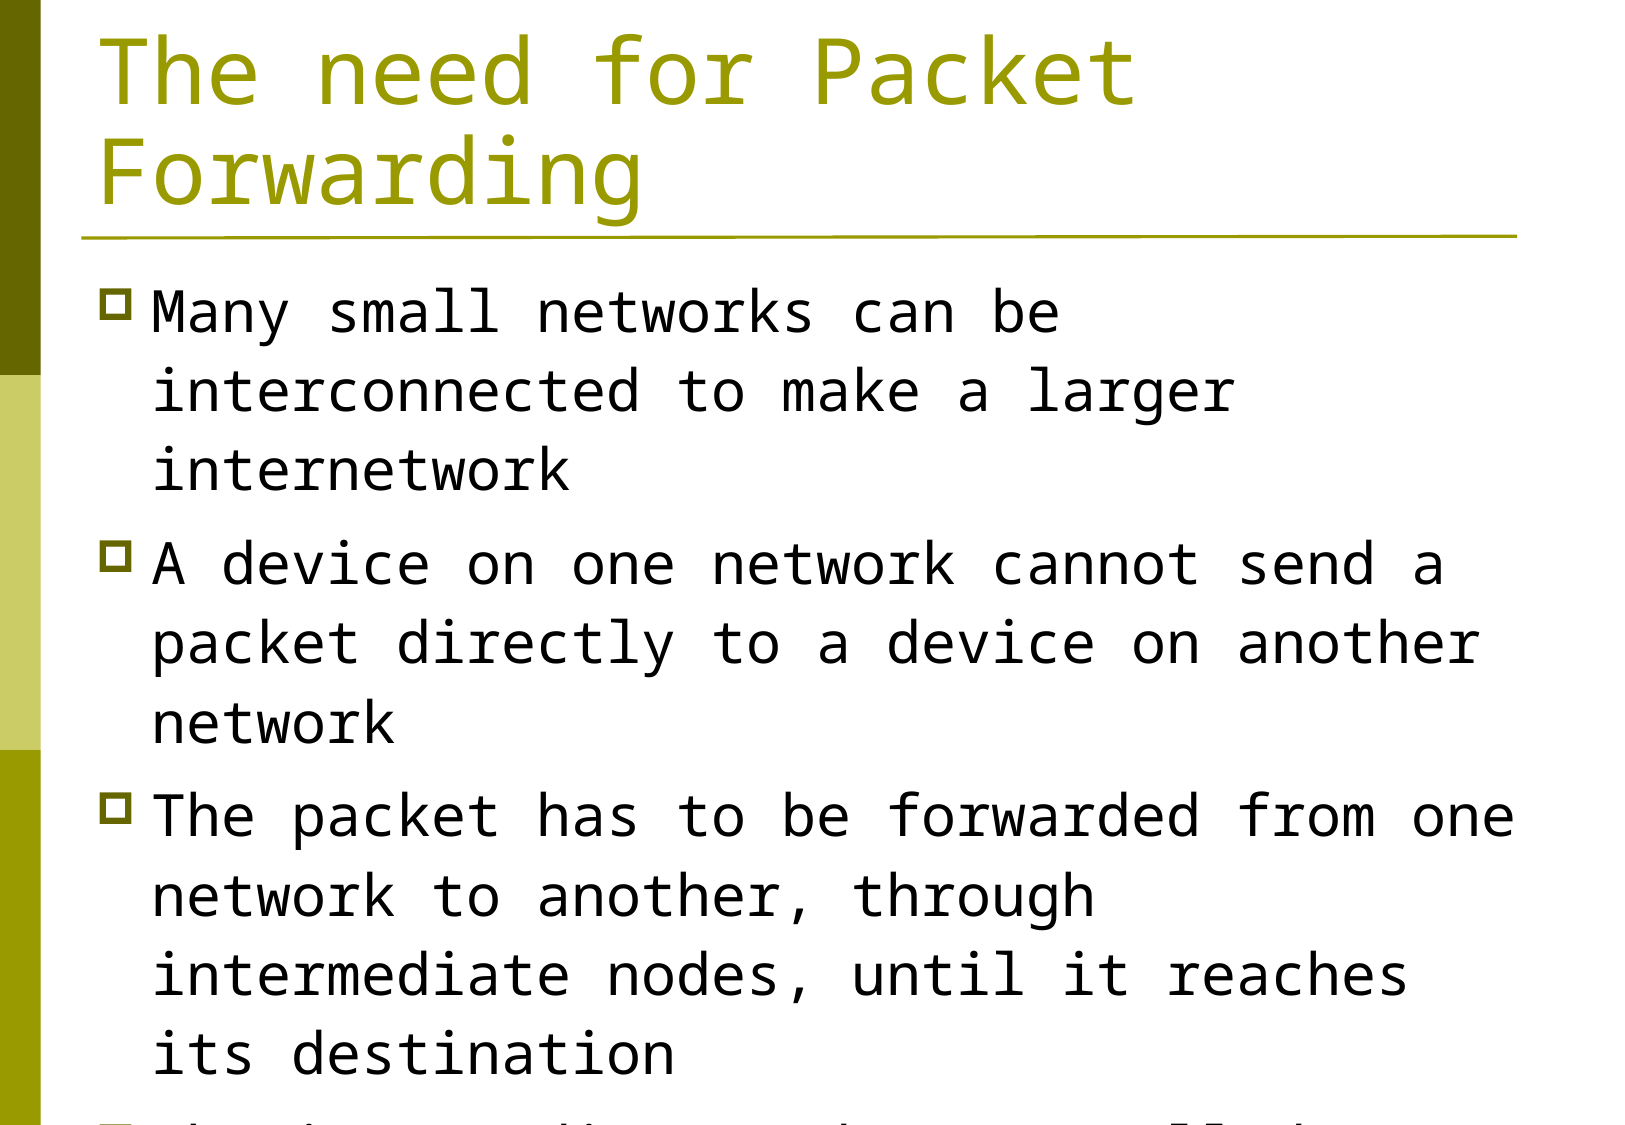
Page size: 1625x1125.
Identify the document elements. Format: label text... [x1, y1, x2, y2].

title The need for Packet Forwarding [81, 0, 1544, 233]
list Many small networks can be interconnected to make a larger internetwork A device on one network cannot send a packet directly to a device on another network The packet has to be forwarded from one network to another, through intermediate nodes, until it reaches its destination The intermediate nodes are called “routers” [81, 262, 1544, 1006]
